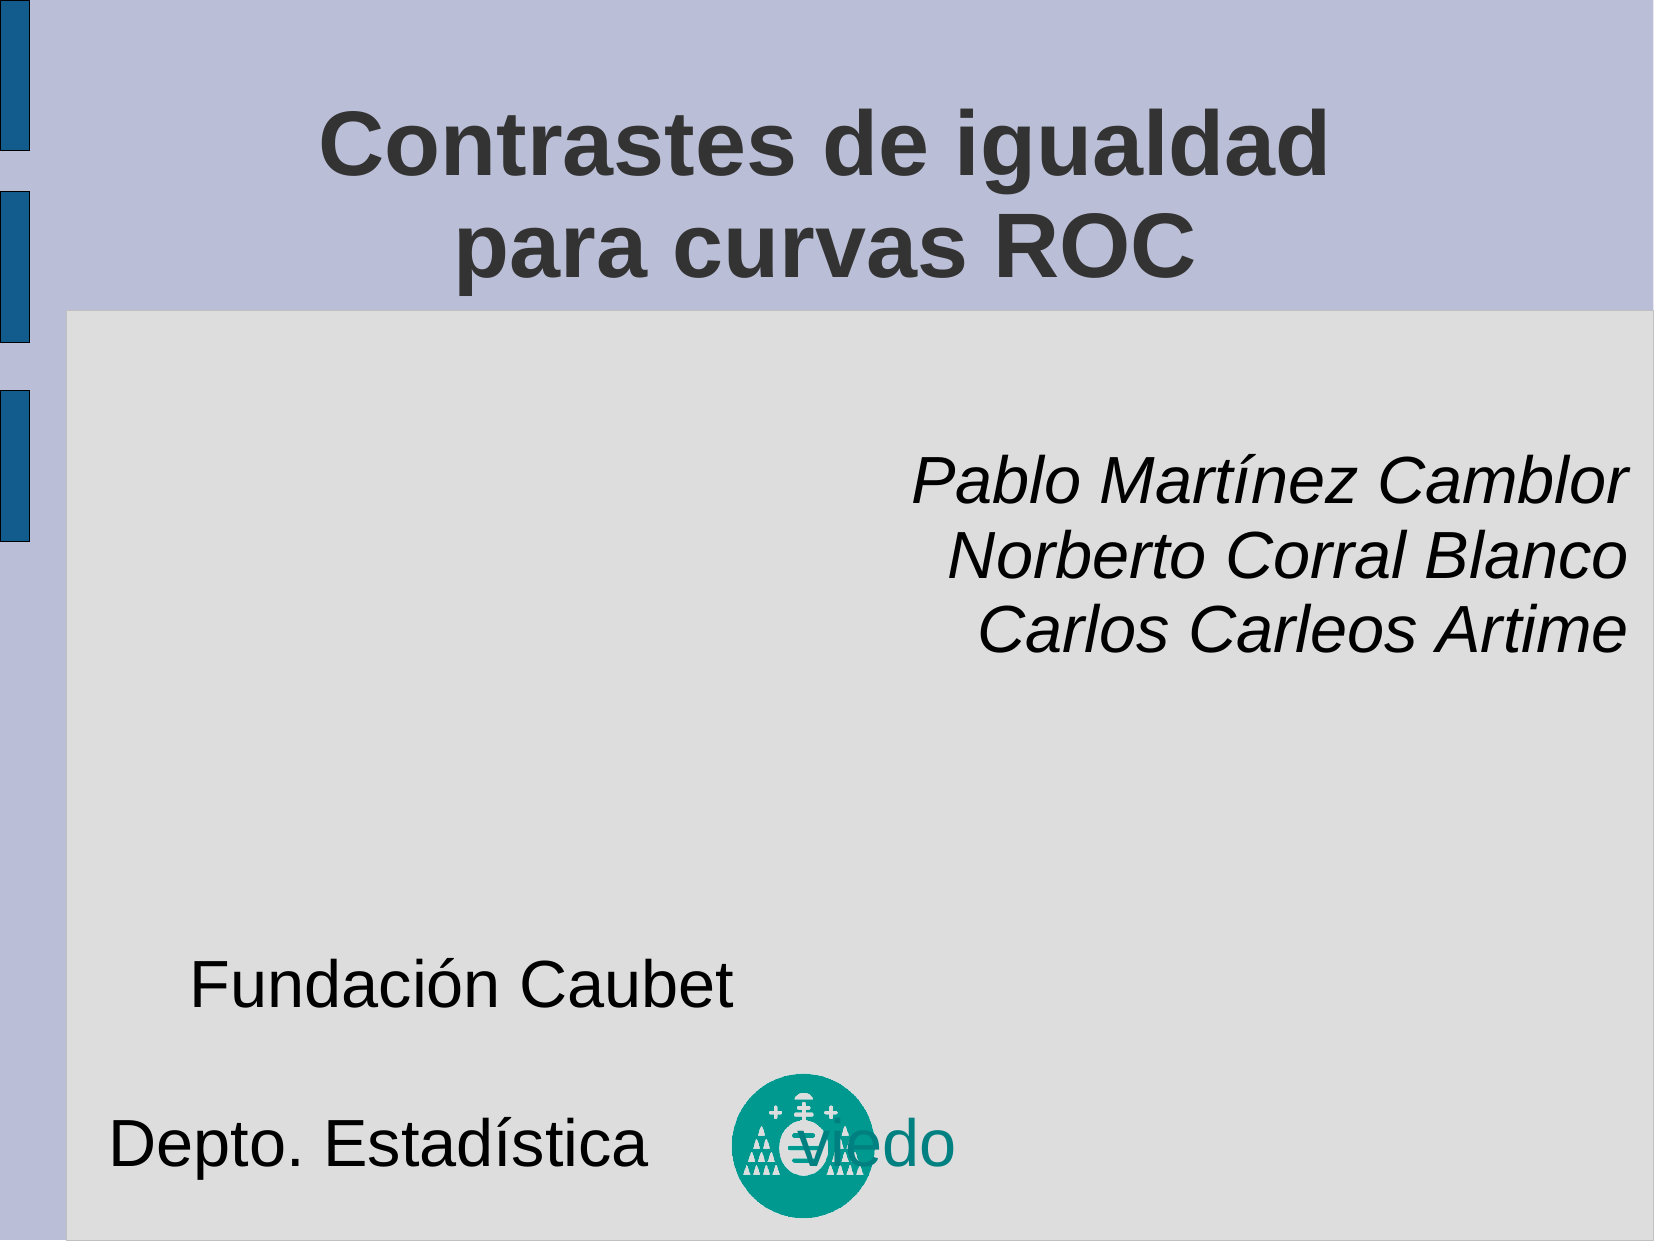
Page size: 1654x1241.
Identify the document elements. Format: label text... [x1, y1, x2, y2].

title Contrastes de igualdad para curvas ROC [119, 87, 1532, 302]
picture [720, 910, 1202, 1106]
list Pablo Martínez Camblor Norberto Corral Blanco Carlos Carleos Artime [797, 442, 1619, 832]
list Fundación Caubet [88, 946, 712, 1213]
list Depto. Estadística viedo [90, 1106, 1068, 1241]
